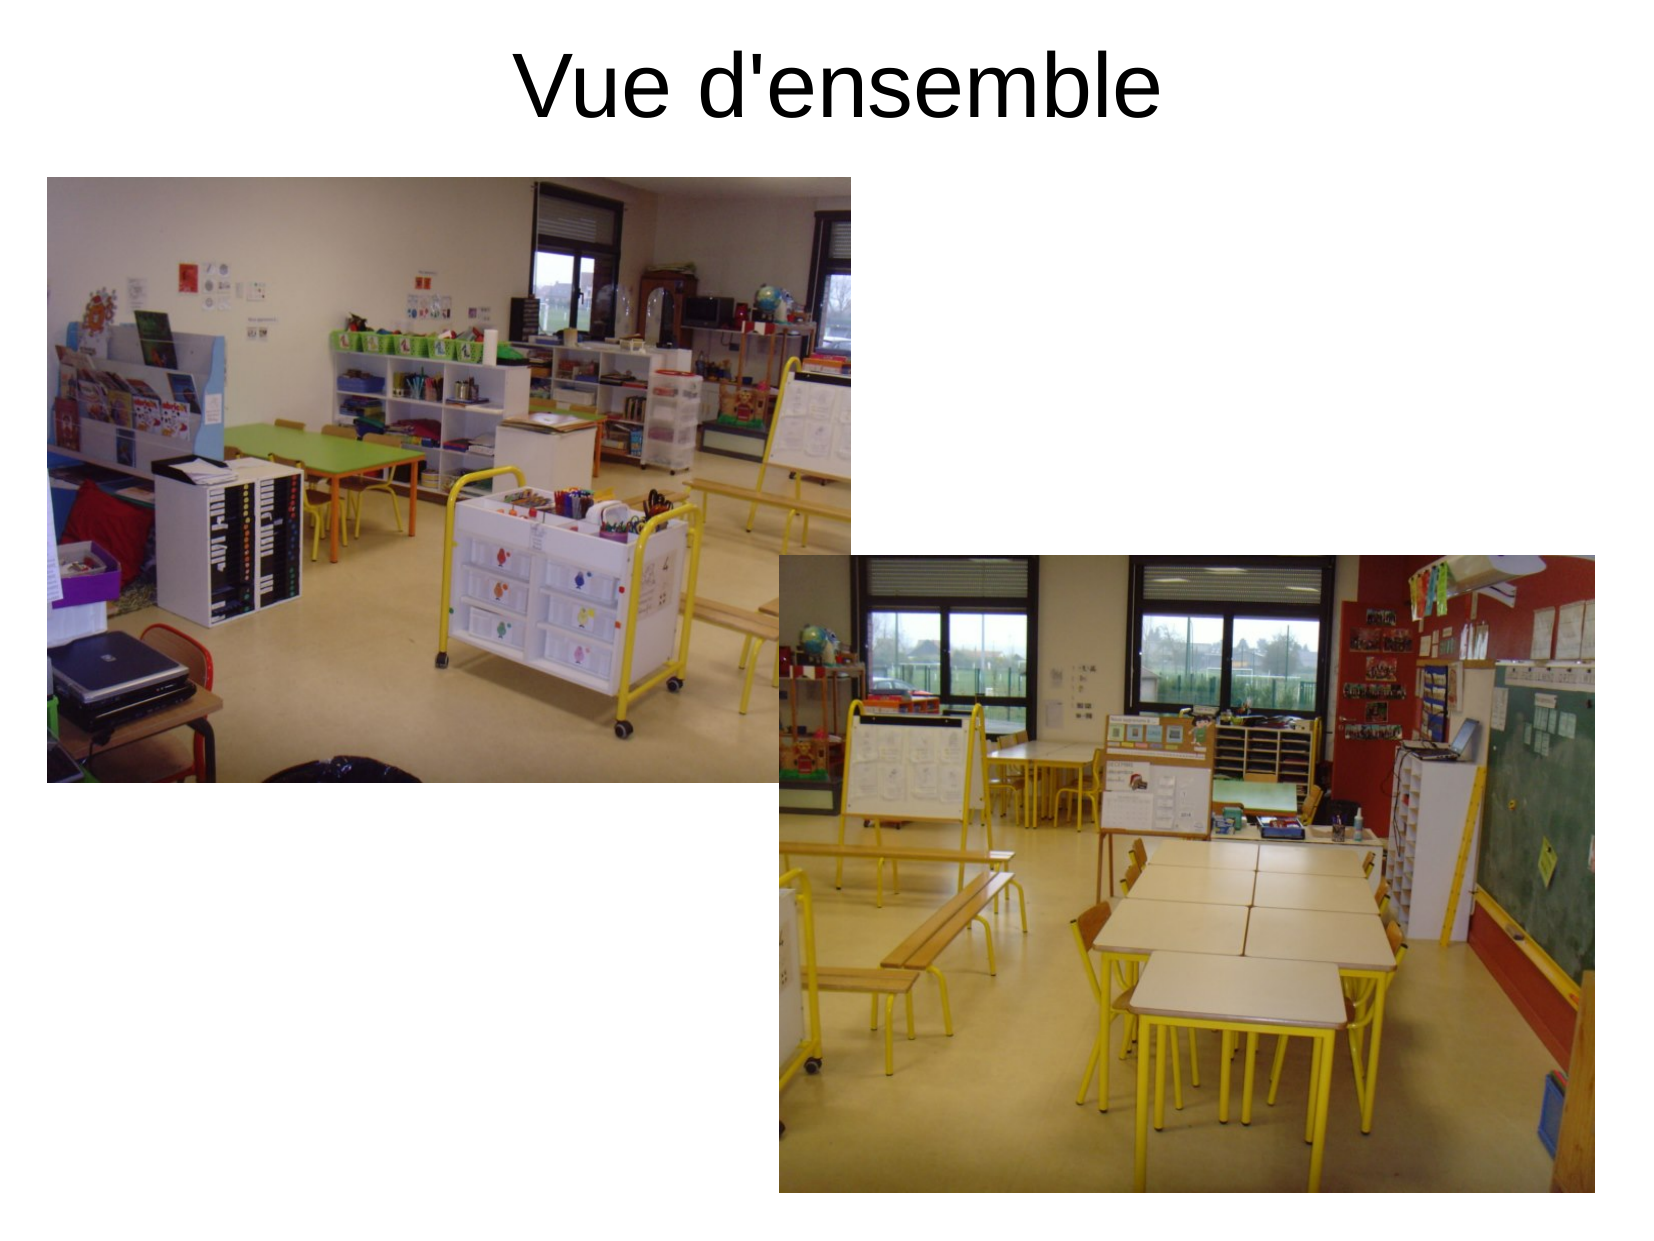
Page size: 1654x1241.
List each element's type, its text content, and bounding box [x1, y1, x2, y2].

title Vue d'ensemble [94, 0, 1583, 190]
picture [47, 177, 1595, 1193]
